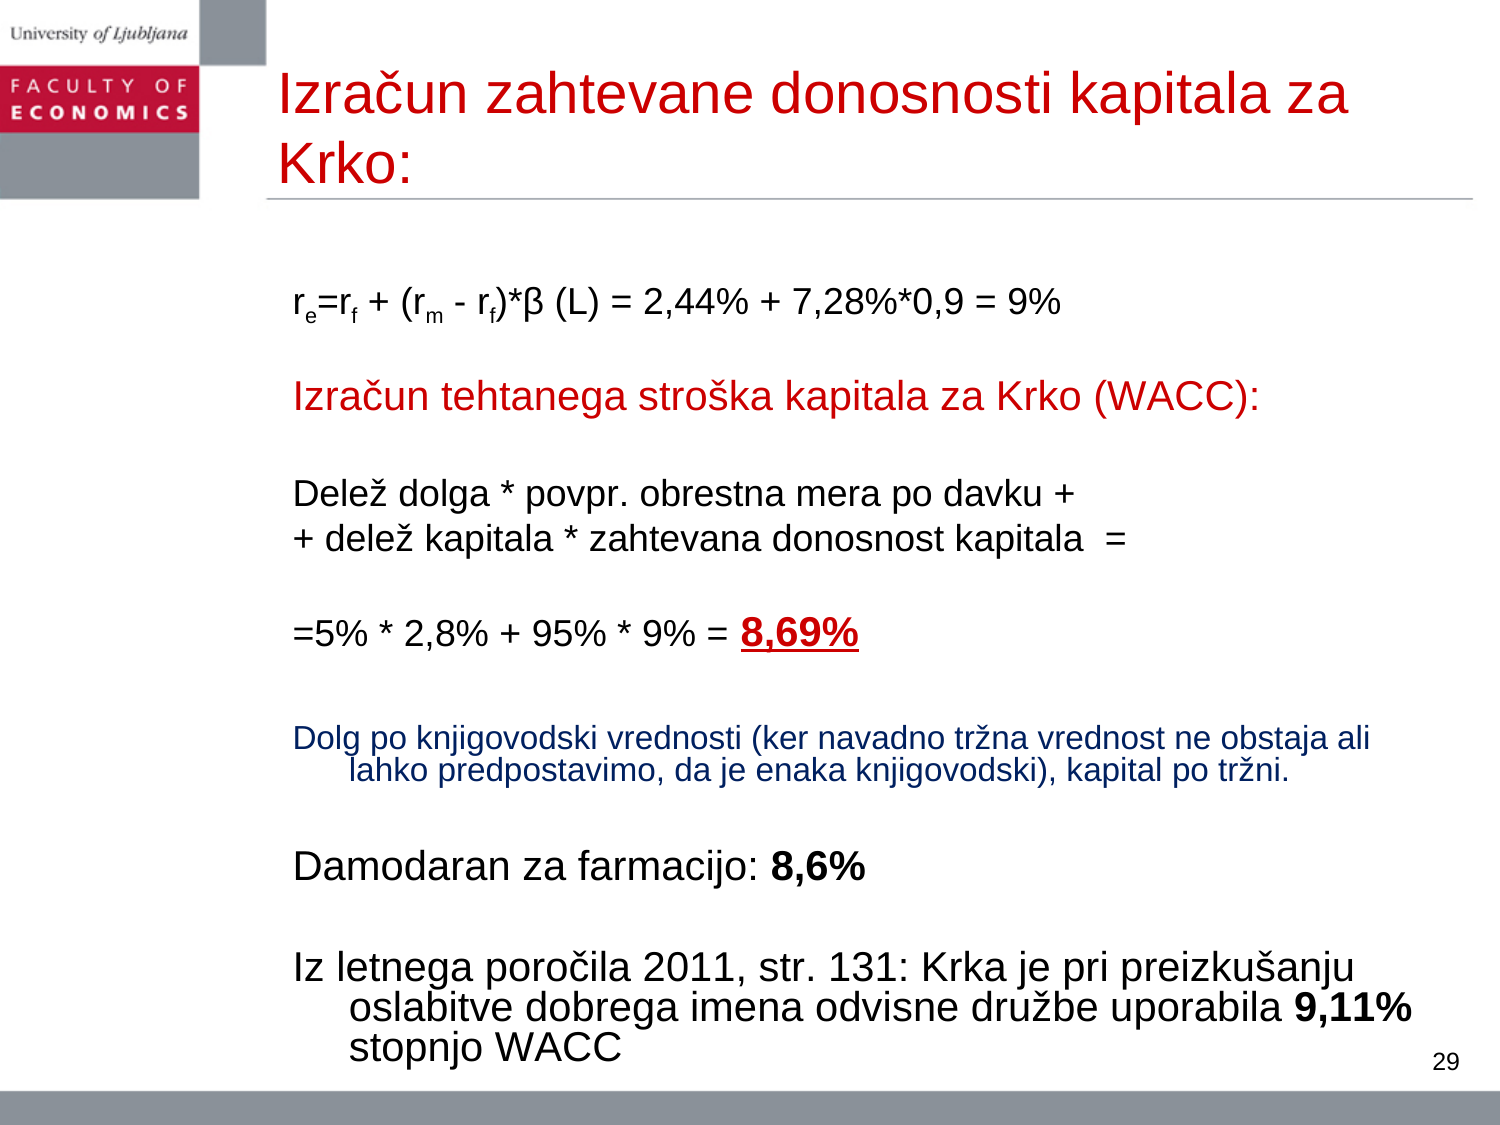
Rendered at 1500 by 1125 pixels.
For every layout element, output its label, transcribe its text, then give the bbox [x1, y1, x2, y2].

text_box <number> [1471, 1037, 1476, 1101]
title Izračun zahtevane donosnosti kapitala za Krko: [262, 24, 1476, 203]
picture [0, 0, 1500, 1125]
list re=rf + (rm - rf)*β (L) = 2,44% + 7,28%*0,9 = 9% Izračun tehtanega stroška kapitala za Krko (WACC): Delež dolga * povpr. obrestna mera po davku + + delež kapitala * zahtevana donosnost kapitala = =5% * 2,8% + 95% * 9% = 8,69% Dolg po knjigovodski vrednosti (ker navadno tržna vrednost ne obstaja ali lahko predpostavimo, da je enaka knjigovodski), kapital po tržni. Damodaran za farmacijo: 8,6% Iz letnega poročila 2011, str. 131: Krka je pri preizkušanju oslabitve dobrega imena odvisne družbe uporabila 9,11% stopnjo WACC [277, 184, 1471, 1125]
